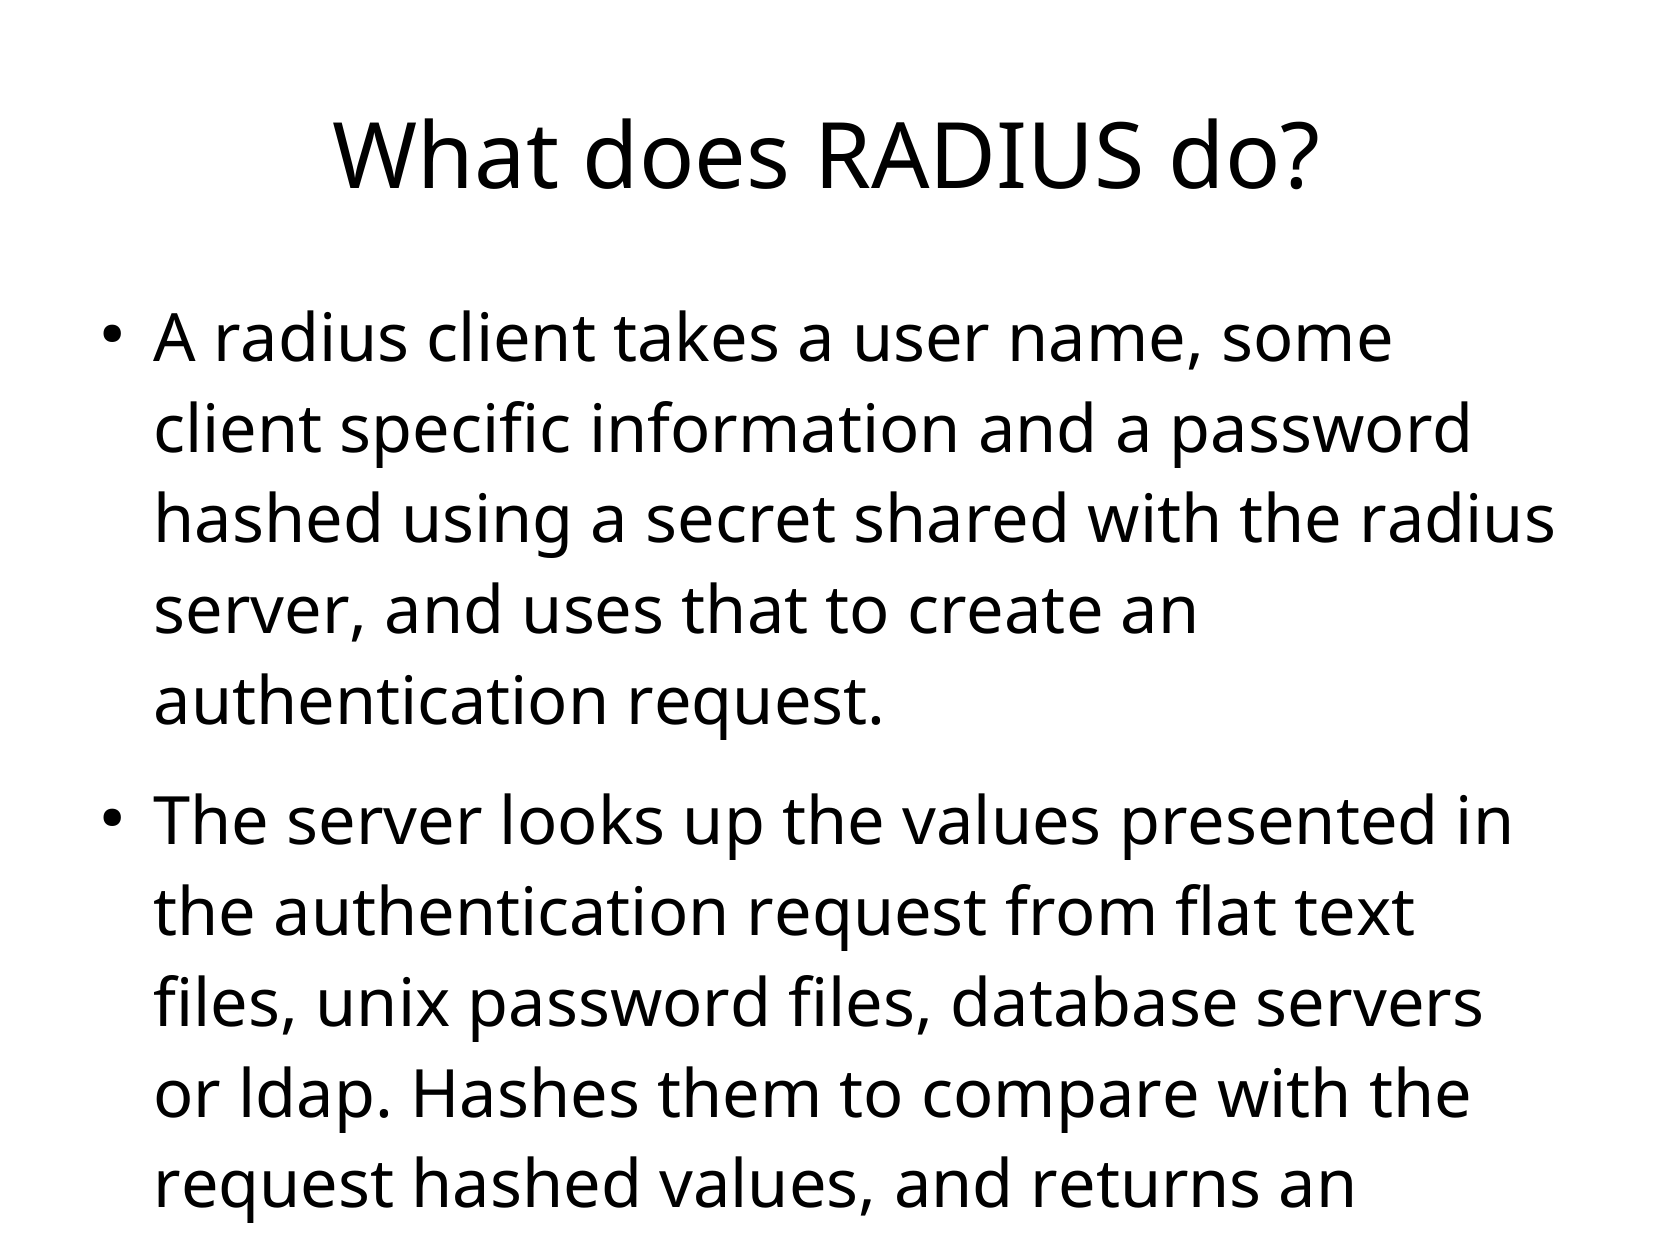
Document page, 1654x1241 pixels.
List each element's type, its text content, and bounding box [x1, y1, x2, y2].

title What does RADIUS do? [82, 49, 1571, 257]
list A radius client takes a user name, some client specific information and a password hashed using a secret shared with the radius server, and uses that to create an authentication request. The server looks up the values presented in the authentication request from flat text files, unix password files, database servers or ldap. Hashes them to compare with the request hashed values, and returns an access-accept packet or reject packet on based on the success or failure of the authentication request [82, 290, 1571, 1135]
